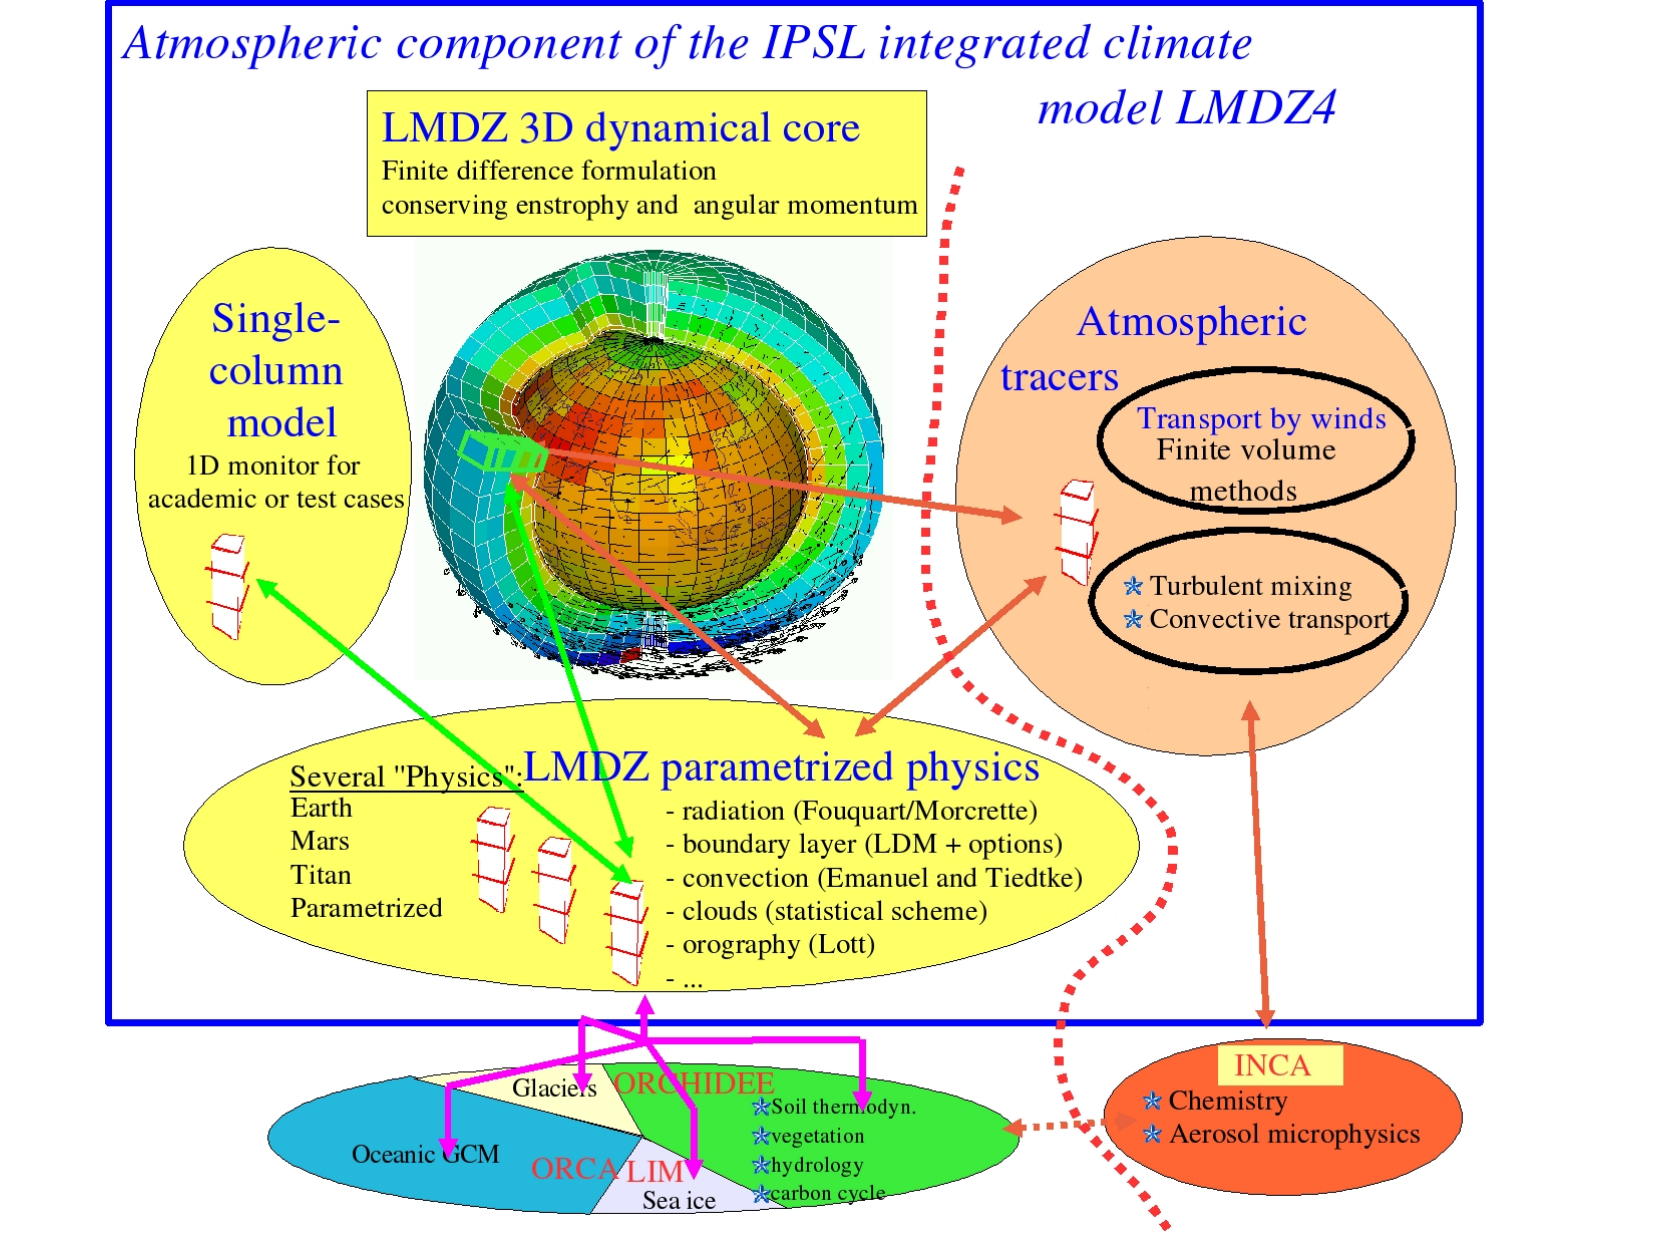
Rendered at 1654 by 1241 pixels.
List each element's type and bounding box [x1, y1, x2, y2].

picture [105, 0, 1557, 1241]
